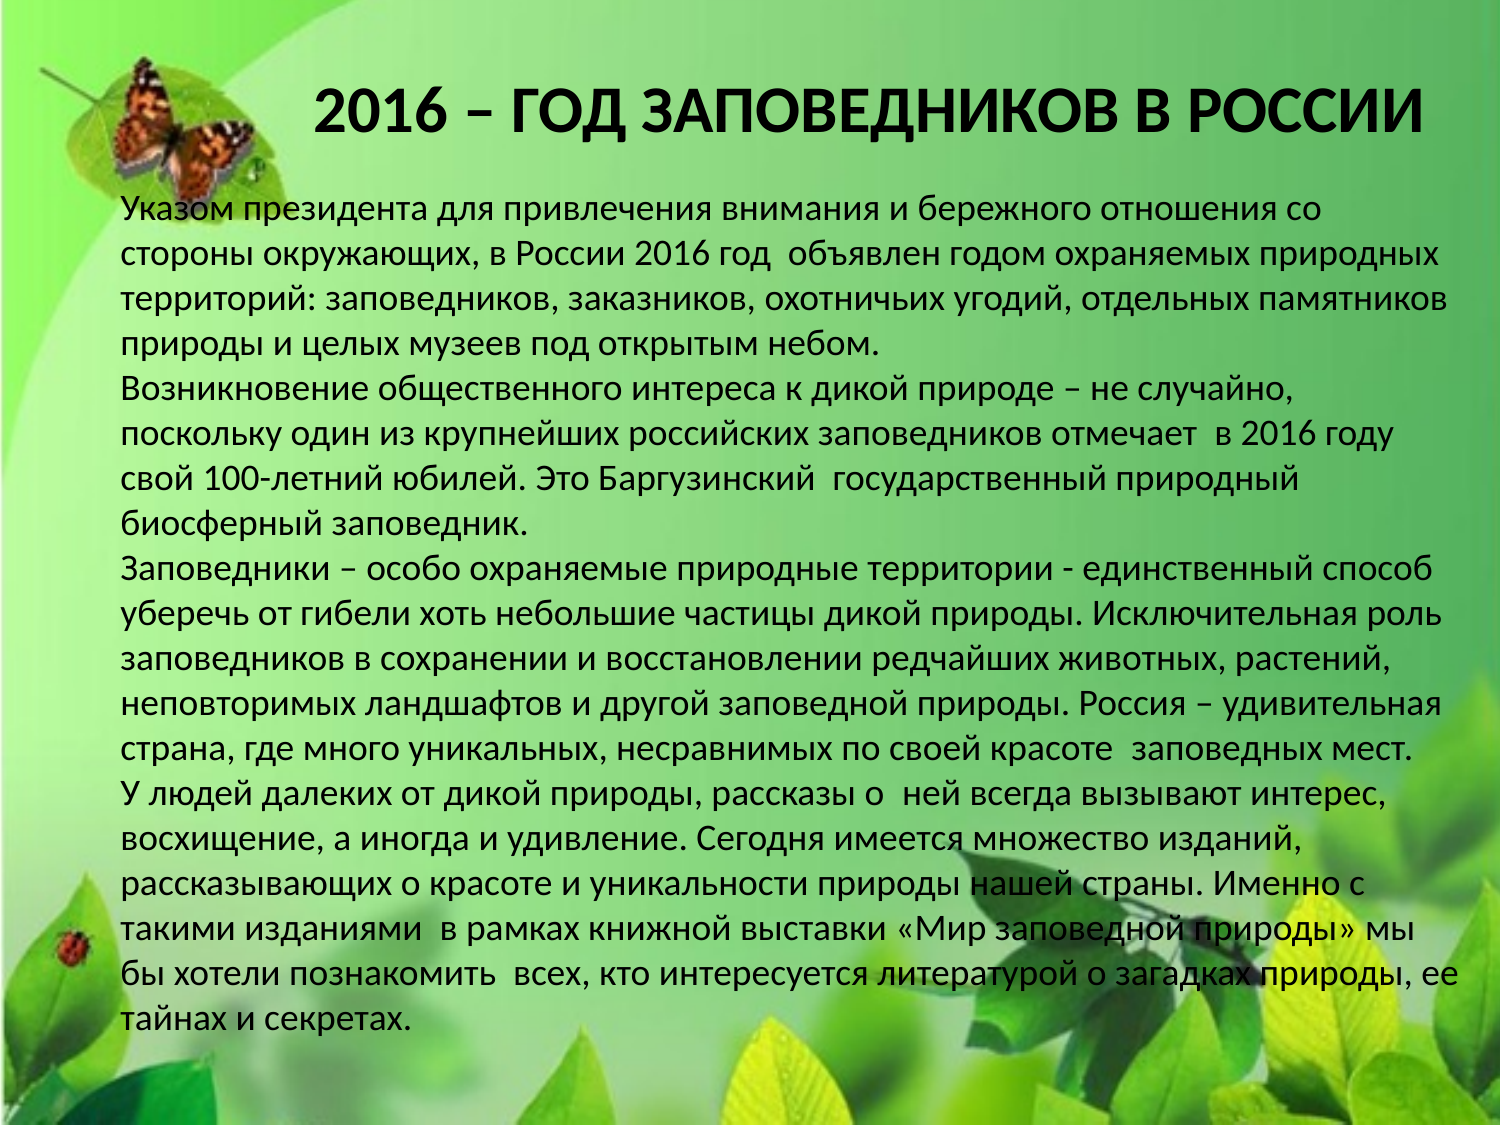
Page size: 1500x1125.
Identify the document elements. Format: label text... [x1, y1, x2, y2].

text_box 2016 – ГОД ЗАПОВЕДНИКОВ В РОССИИ [298, 59, 1441, 154]
text_box Указом президента для привлечения внимания и бережного отношения со стороны окружающих, в России 2016 год объявлен годом охраняемых природных территорий: заповедников, заказников, охотничьих угодий, отдельных памятников природы и целых музеев под открытым небом. Возникновение общественного интереса к дикой природе – не случайно, поскольку один из крупнейших российских заповедников отмечает в 2016 году свой 100-летний юбилей. Это Баргузинский государственный природный биосферный заповедник. Заповедники – особо охраняемые природные территории - единственный способ уберечь от гибели хоть небольшие частицы дикой природы. Исключительная роль заповедников в сохранении и восстановлении редчайших животных, растений, неповторимых ландшафтов и другой заповедной природы. Россия – удивительная страна, где много уникальных, несравнимых по своей красоте заповедных мест. У людей далеких от дикой природы, рассказы о ней всегда вызывают интерес, восхищение, а иногда и удивление. Сегодня имеется множество изданий, рассказывающих о красоте и уникальности природы нашей страны. Именно с такими изданиями в рамках книжной выставки «Мир заповедной природы» мы бы хотели познакомить всех, кто интересуется литературой о загадках природы, ее тайнах и секретах. [105, 176, 1477, 1091]
picture [0, 0, 1500, 1125]
